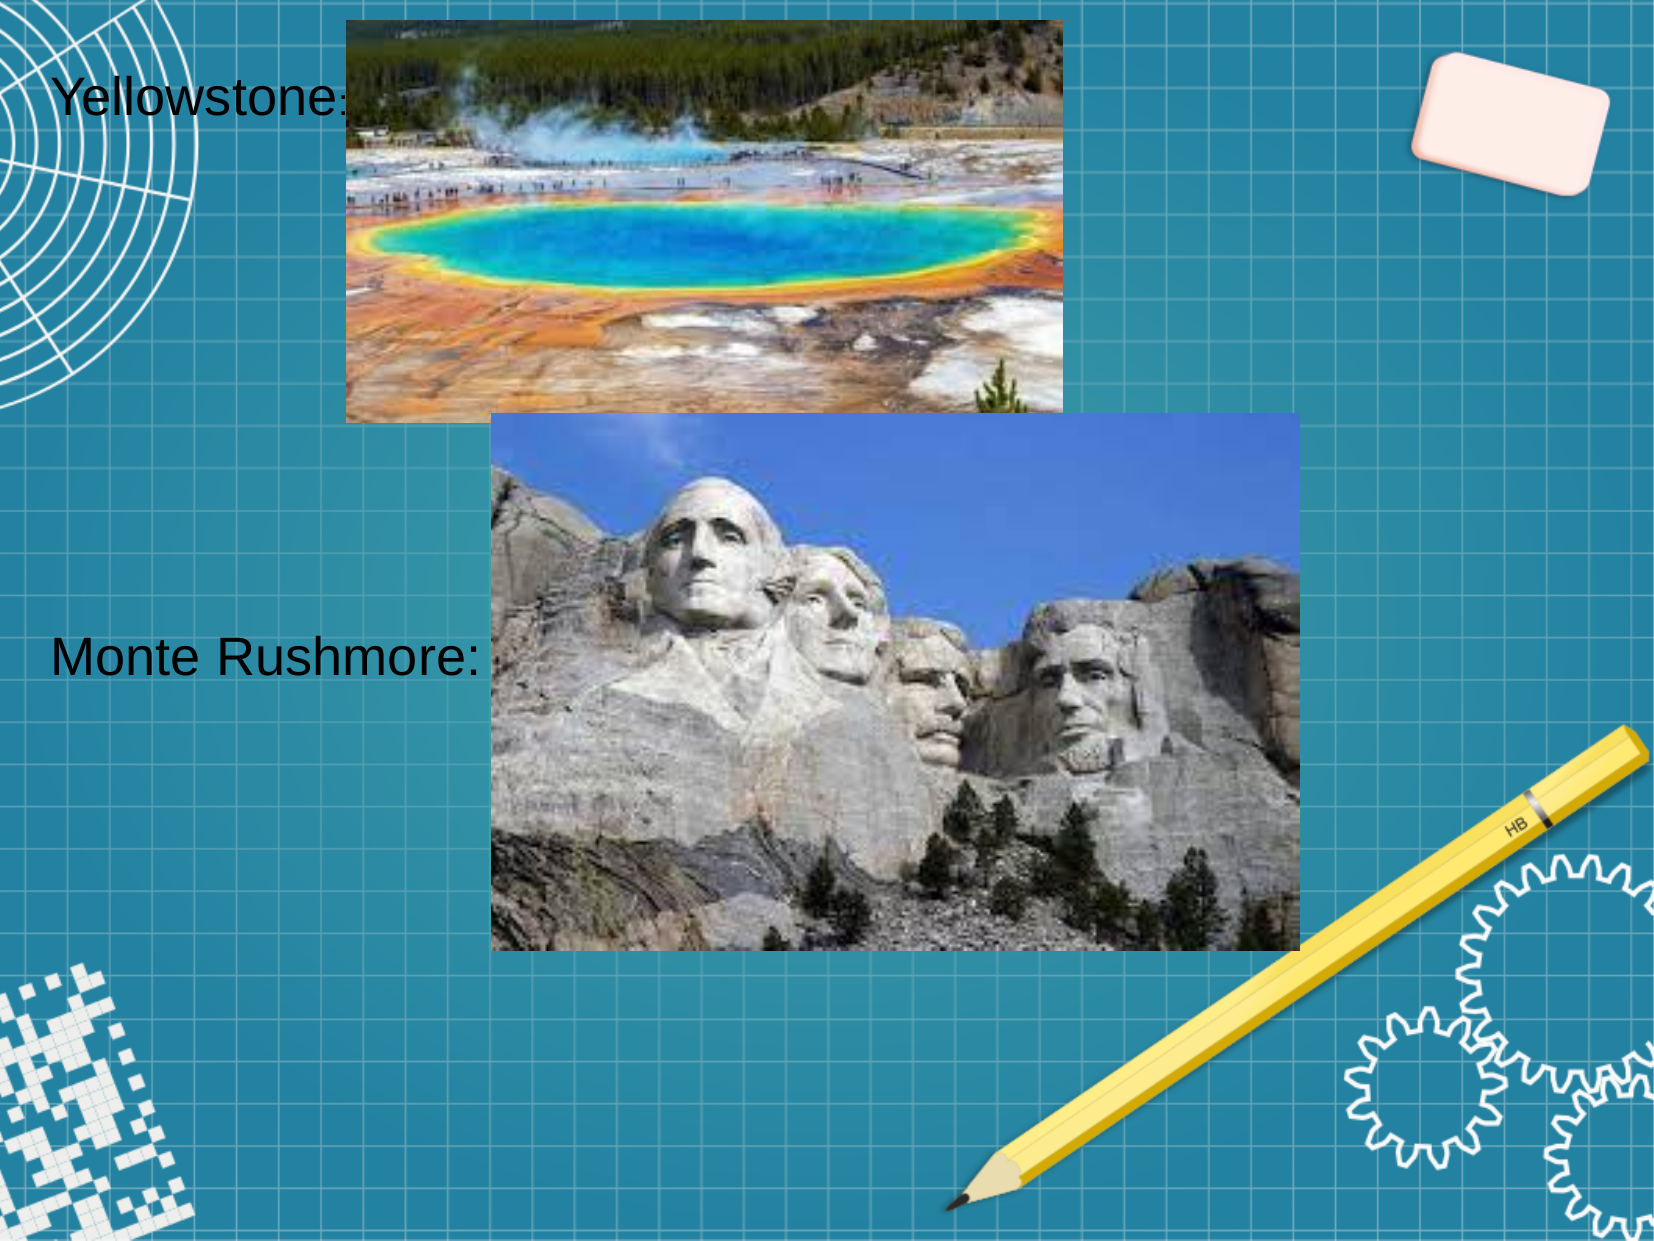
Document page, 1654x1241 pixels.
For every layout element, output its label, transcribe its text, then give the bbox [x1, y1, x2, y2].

text_box Yellowstone: Monte Rushmore: [1063, 59, 1607, 694]
text_box Yellowstone: Monte Rushmore: [35, 59, 491, 694]
picture [0, 0, 1654, 1241]
